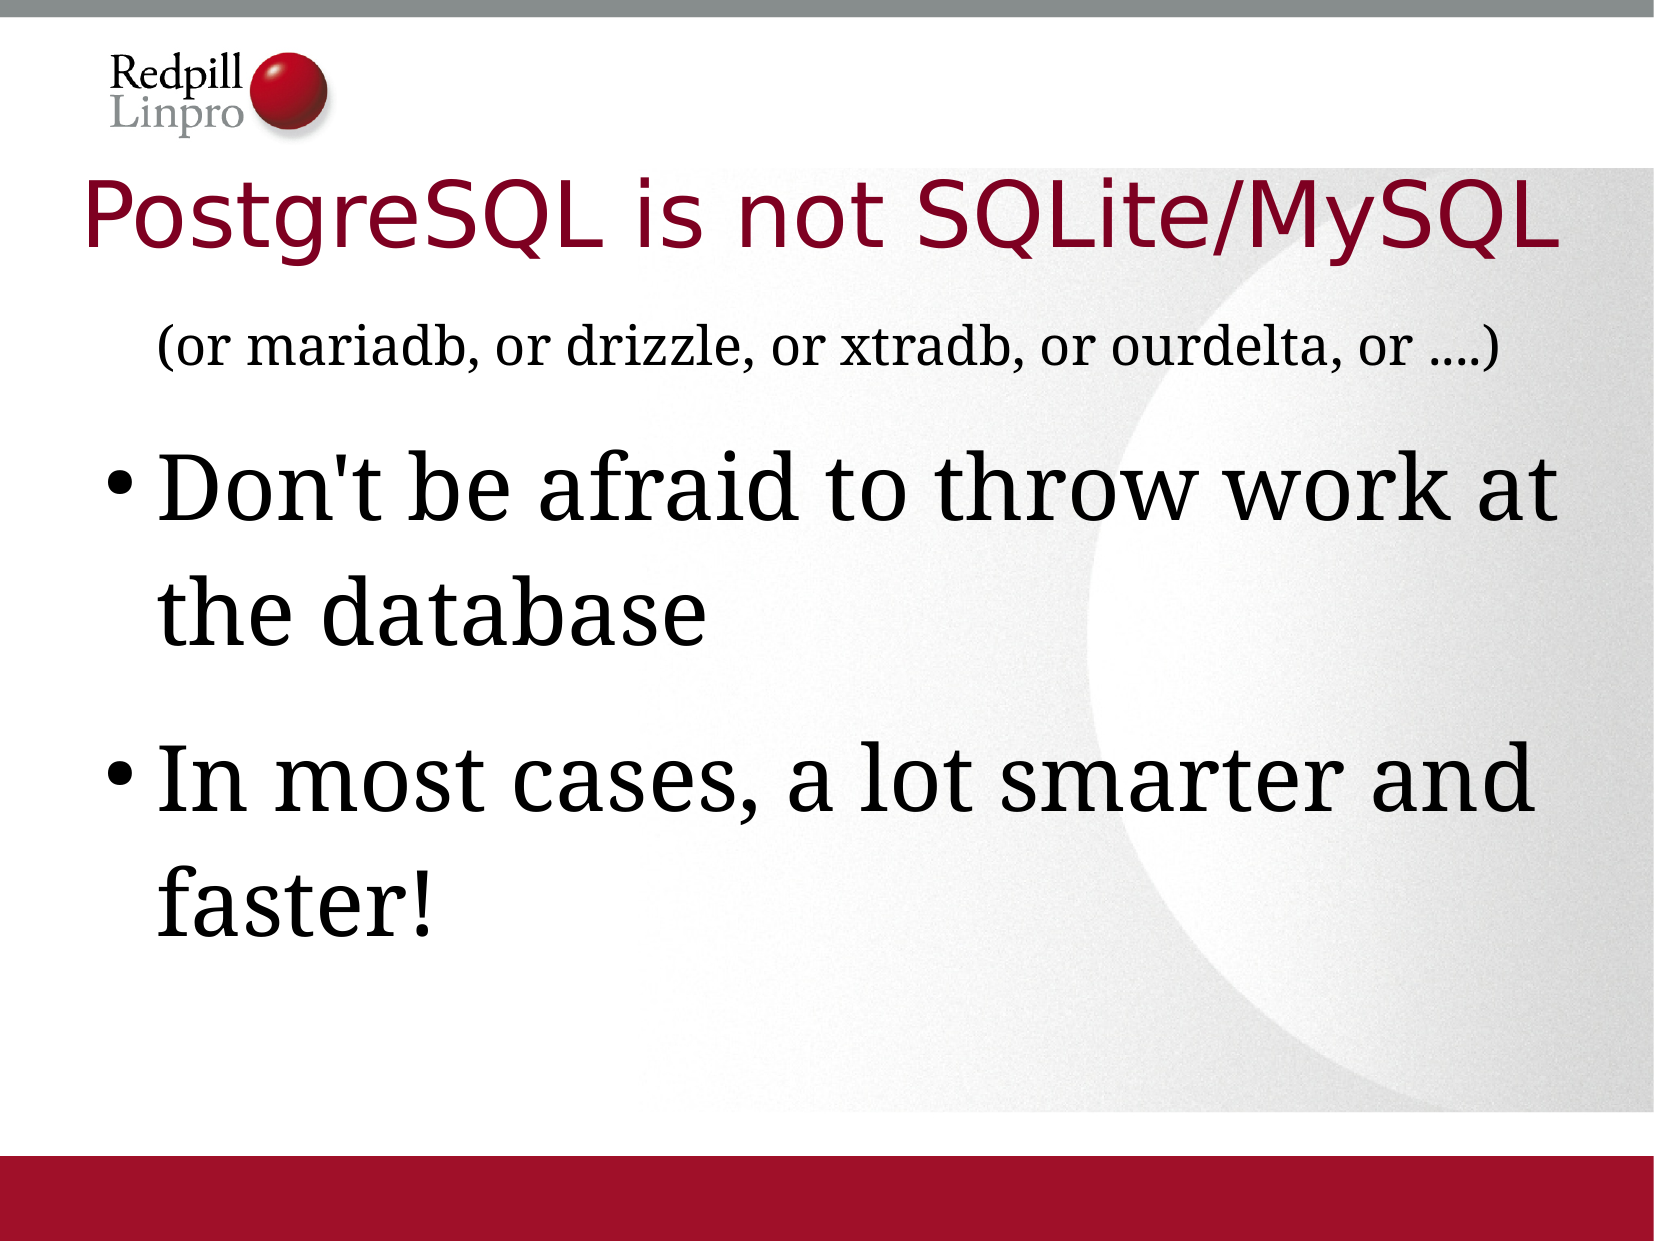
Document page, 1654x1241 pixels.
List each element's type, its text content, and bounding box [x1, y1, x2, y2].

list (or mariadb, or drizzle, or xtradb, or ourdelta, or ....) Don't be afraid to throw work at the database In most cases, a lot smarter and faster! [85, 307, 1574, 1112]
picture [0, 0, 1654, 1241]
title PostgreSQL is not SQLite/MySQL [76, 147, 1565, 285]
